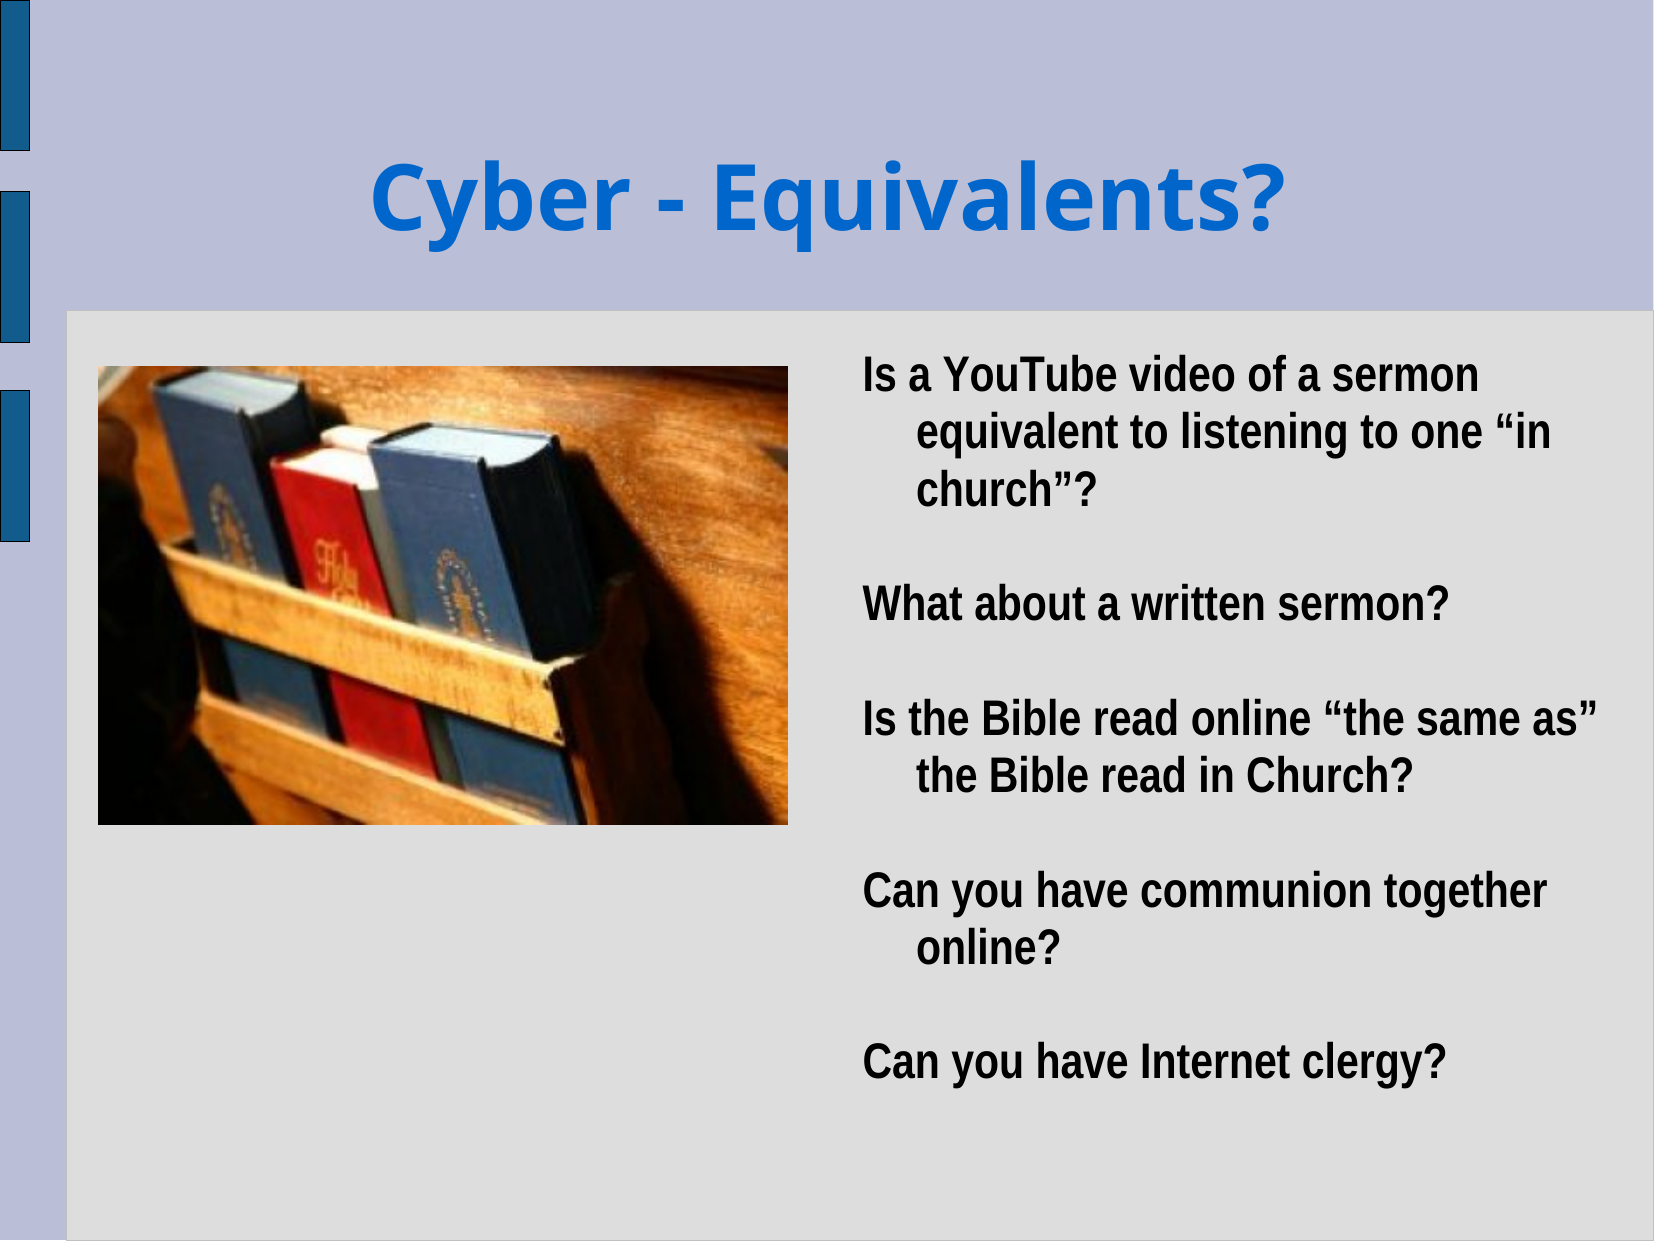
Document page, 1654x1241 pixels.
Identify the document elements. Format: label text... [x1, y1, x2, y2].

list Is a YouTube video of a sermon equivalent to listening to one “in church”? What about a written sermon? Is the Bible read online “the same as” the Bible read in Church? Can you have communion together online? Can you have Internet clergy? [845, 344, 1613, 1127]
picture [98, 366, 788, 826]
title Cyber - Equivalents? [121, 91, 1534, 299]
